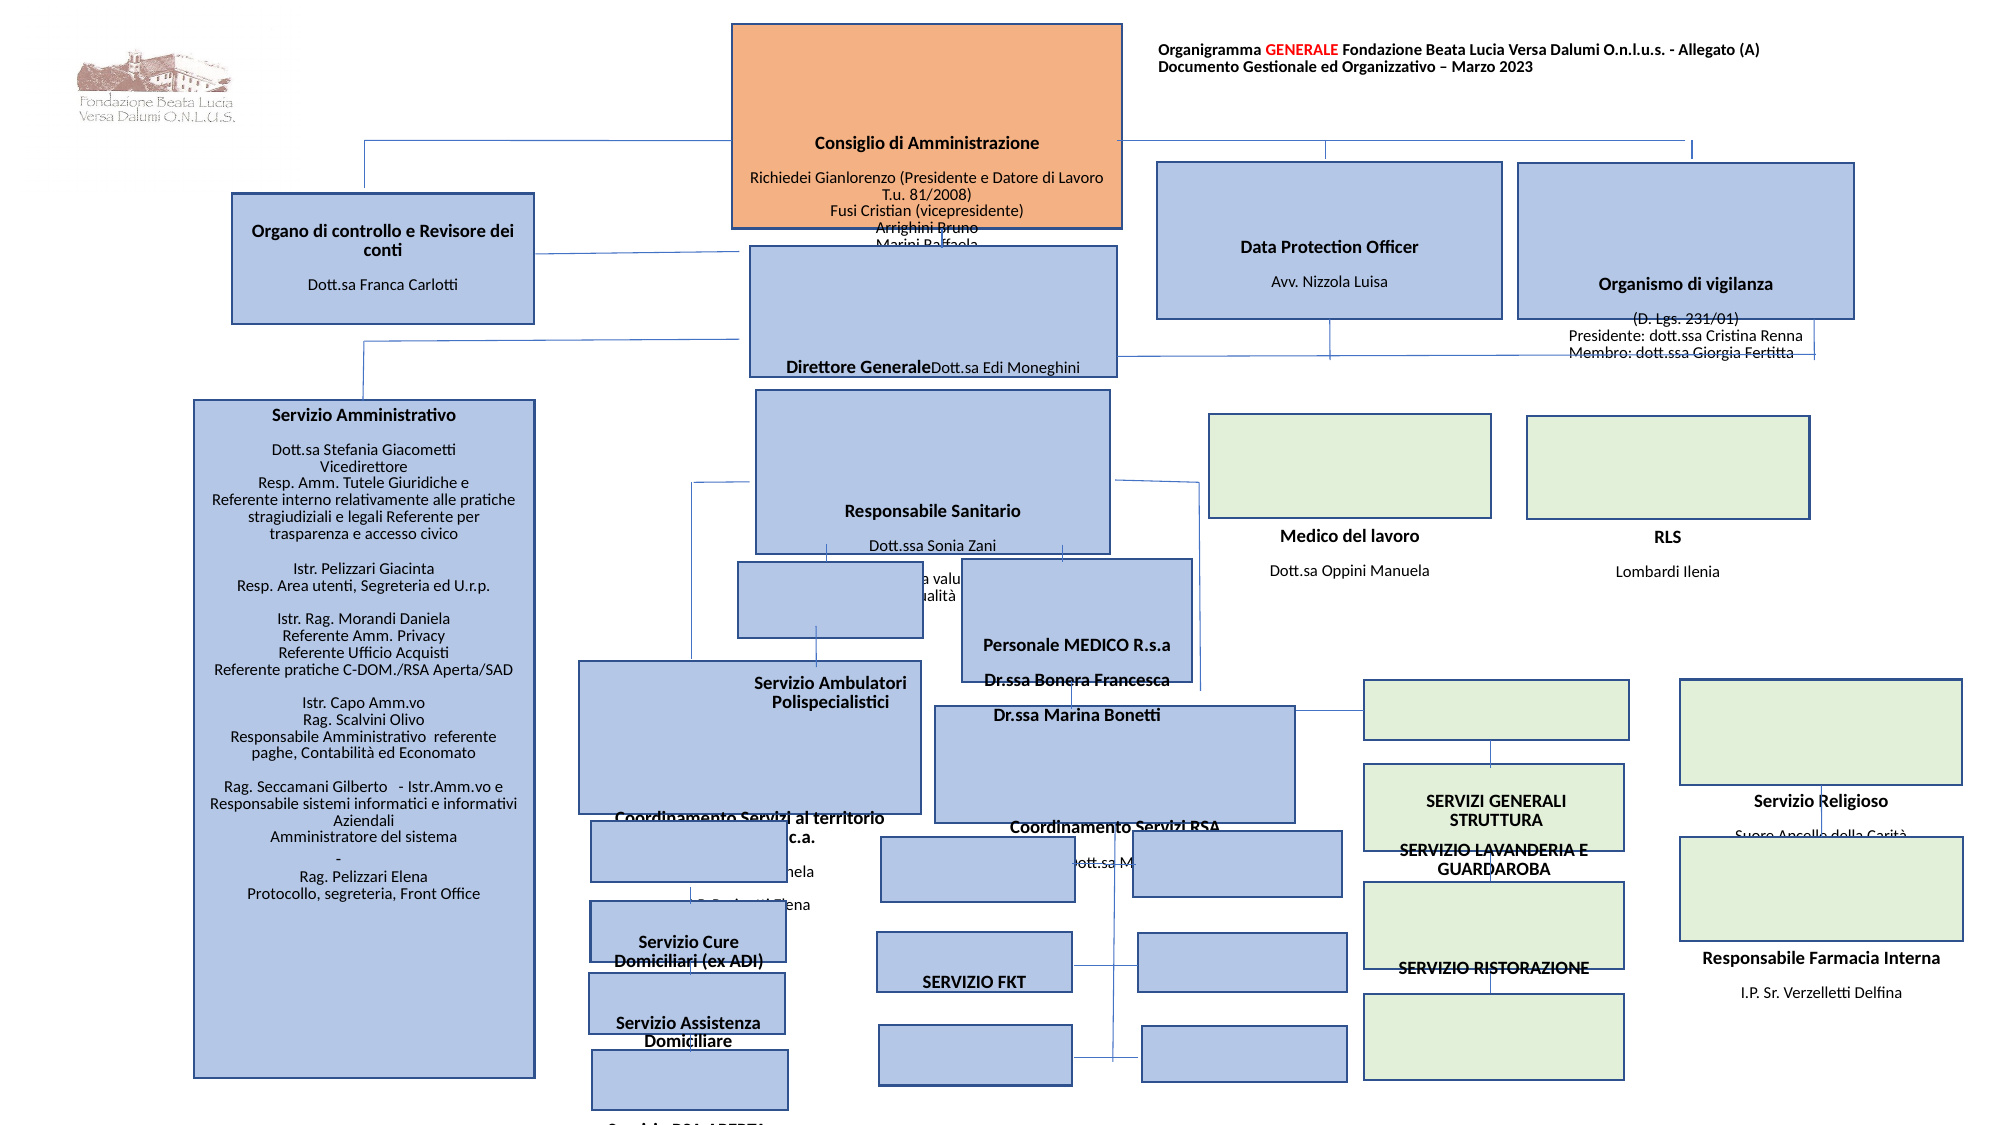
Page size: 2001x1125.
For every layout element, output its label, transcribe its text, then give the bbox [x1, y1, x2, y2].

text_box SERVIZIO RISTORAZIONE [1364, 882, 1624, 969]
text_box Servizio Ambulatori Polispecialistici [738, 562, 923, 638]
text_box Coordinamento Servizi RSA (CSSA) Dott.sa Munoz Sandra [935, 706, 1295, 823]
text_box Servizio EDUCATIVO/ ANIMAZIONE in appalto [1138, 933, 1347, 992]
text_box Medico del lavoro Dott.sa Oppini Manuela [1209, 414, 1491, 518]
text_box RLS Lombardi Ilenia [1527, 416, 1810, 519]
text_box Organismo di vigilanza (D. Lgs. 231/01) Presidente: dott.ssa Cristina Renna Membro: dott.ssa Giorgia Fertitta [1518, 163, 1854, 319]
text_box Organo di controllo e Revisore dei conti Dott.sa Franca Carlotti [232, 194, 534, 324]
text_box Servizio OSS/ASA [1133, 831, 1342, 897]
text_box Personale MEDICO R.s.a Dr.ssa Bonera Francesca Dr.ssa Marina Bonetti [962, 559, 1192, 682]
text_box Direttore GeneraleDott.sa Edi Moneghini Resp. Formazione Membro equipe per la valutaz. e miglioramento qualità [750, 246, 1117, 377]
text_box SERVIZI GENERALI STRUTTURA [1364, 680, 1629, 740]
text_box Servizio Assistenza Domiciliare [590, 901, 786, 962]
text_box Servizio INFERMIERISTICO [879, 1025, 1072, 1085]
text_box Data Protection Officer Avv. Nizzola Luisa [1157, 162, 1502, 319]
text_box Servizio Amministrativo Dott.sa Stefania Giacometti Vicedirettore Resp. Amm. Tutele Giuridiche e Referente interno relativamente alle pratiche stragiudiziali e legali Referente per trasparenza e accesso civico Istr. Pelizzari Giacinta Resp. Area utenti, Segreteria ed U.r.p. Istr. Rag. Morandi Daniela Referente Amm. Privacy Referente Ufficio Acquisti Referente pratiche C-DOM./RSA Aperta/SAD Istr. Capo Amm.vo Rag. Scalvini Olivo Responsabile Amministrativo referente paghe, Contabilità ed Economato Rag. Seccamani Gilberto - Istr.Amm.vo e Responsabile sistemi informatici e informativi Aziendali Amministratore del sistema Rag. Pelizzari Elena Protocollo, segreteria, Front Office [194, 400, 535, 1078]
text_box Coordinamento Servizi al territorio (CSSA) - ref. I.c.a. I.D. Alberti Michela I.P. Pasinetti Elena [579, 661, 921, 814]
text_box Servizio RSA APERTA [589, 973, 785, 1034]
text_box Responsabile Farmacia Interna I.P. Sr. Verzelletti Delfina [1680, 837, 1963, 941]
text_box Organigramma GENERALE Fondazione Beata Lucia Versa Dalumi O.n.l.u.s. - Allegato (A) Documento Gestionale ed Organizzativo – Marzo 2023 [1143, 2, 1964, 84]
text_box [881, 837, 1075, 902]
text_box PERSONALE AREA TECNICO MANUTENTIVA RSPP Buccio Paolo [1364, 994, 1624, 1080]
text_box Pasti a domicilio [592, 1050, 788, 1110]
text_box SERVIZIO FKT Servizio PSICOLOGICO in appalto [877, 932, 1072, 992]
text_box Consiglio di Amministrazione Richiedei Gianlorenzo (Presidente e Datore di Lavoro T.u. 81/2008) Fusi Cristian (vicepresidente) Arrighini Bruno Marini Raffaela Lombardi Gian Luca [732, 24, 1122, 228]
text_box Servizio Religioso Suore Ancelle della Carità Don Paolo Morbio [1680, 679, 1962, 785]
text_box Servizio Cure Domiciliari (ex ADI) [591, 821, 787, 882]
picture [19, 4, 300, 192]
text_box SERVIZIO LAVANDERIA E GUARDAROBA [1364, 764, 1624, 851]
text_box VOLONTARI [1142, 1026, 1347, 1082]
text_box Responsabile Sanitario Dott.ssa Sonia Zani Membro equipe per la valutaz. e miglior. della qualità [756, 390, 1110, 554]
